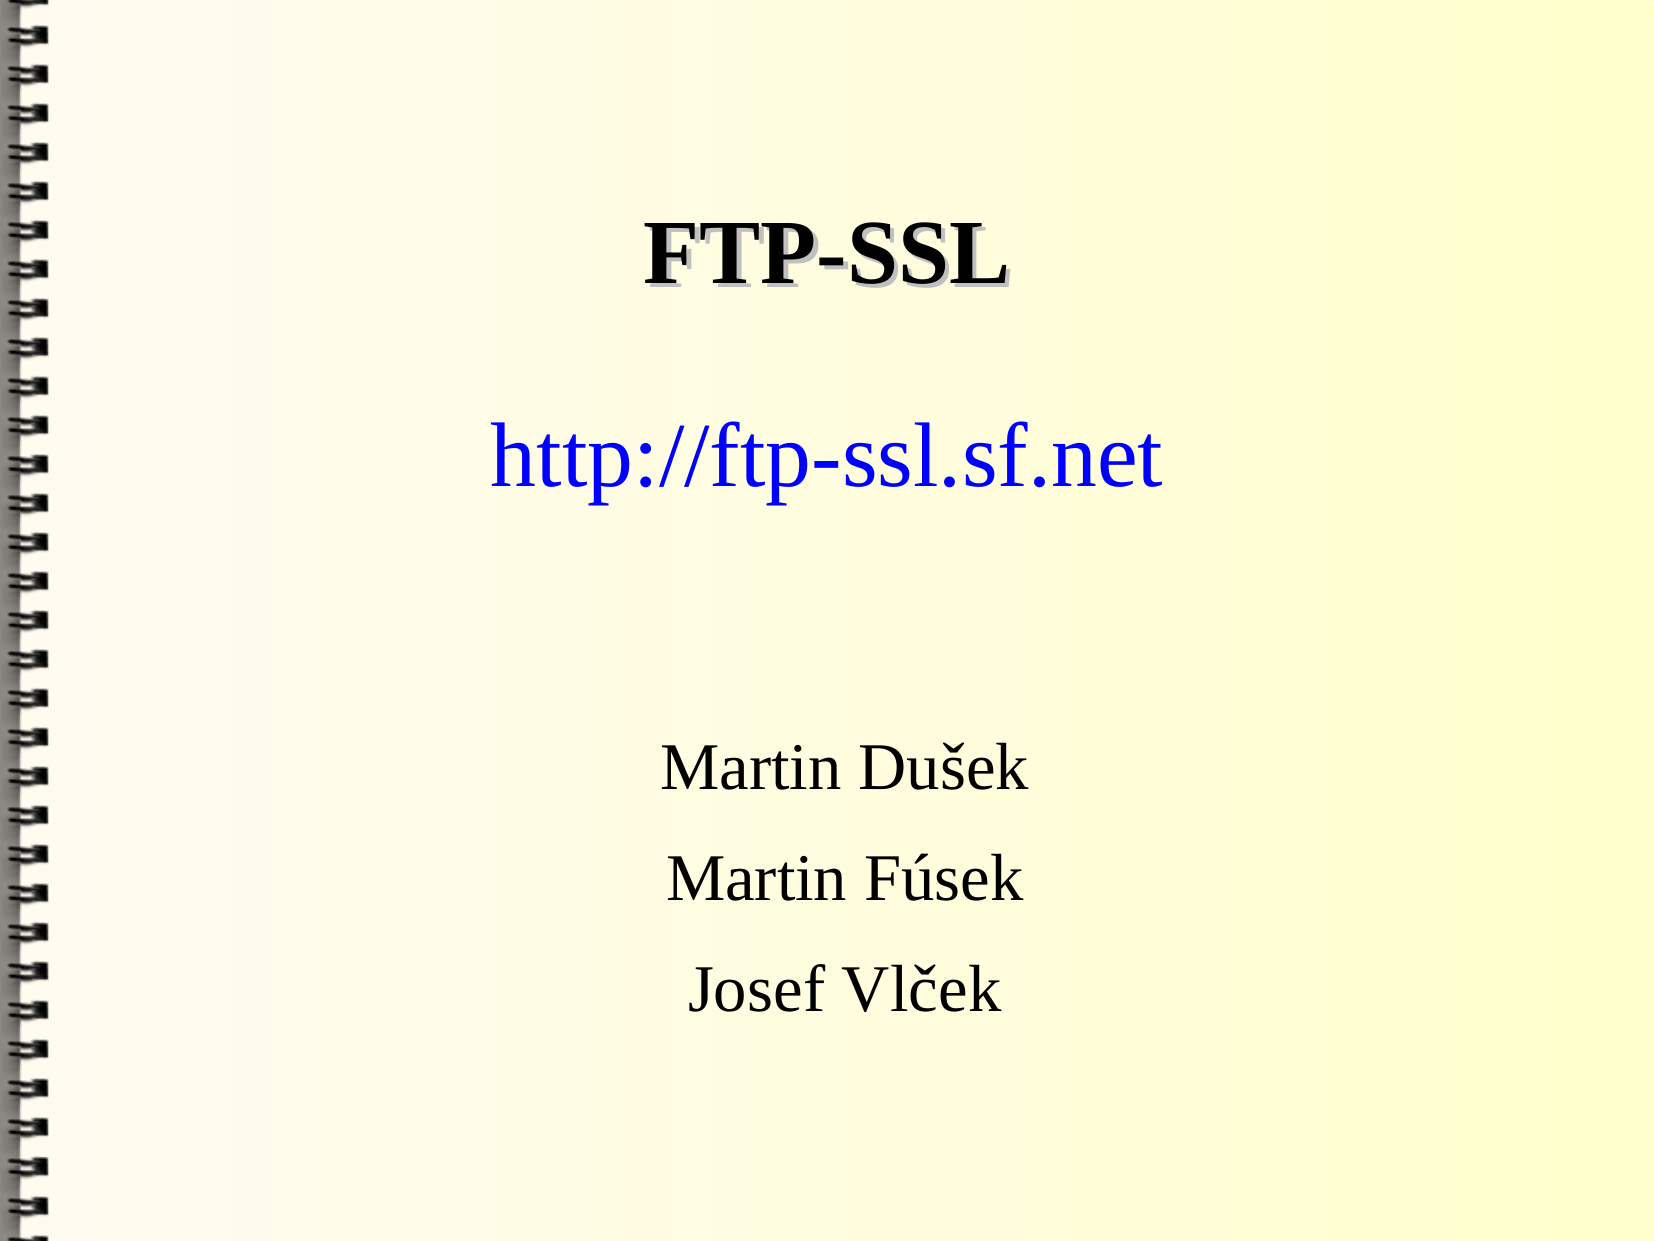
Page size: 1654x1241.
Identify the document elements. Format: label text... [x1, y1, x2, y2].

picture [0, 0, 1654, 1241]
subtitle Martin Dušek Martin Fúsek Josef Vlček [121, 592, 1534, 1127]
title FTP-SSL http://ftp-ssl.sf.net [121, 201, 1534, 507]
